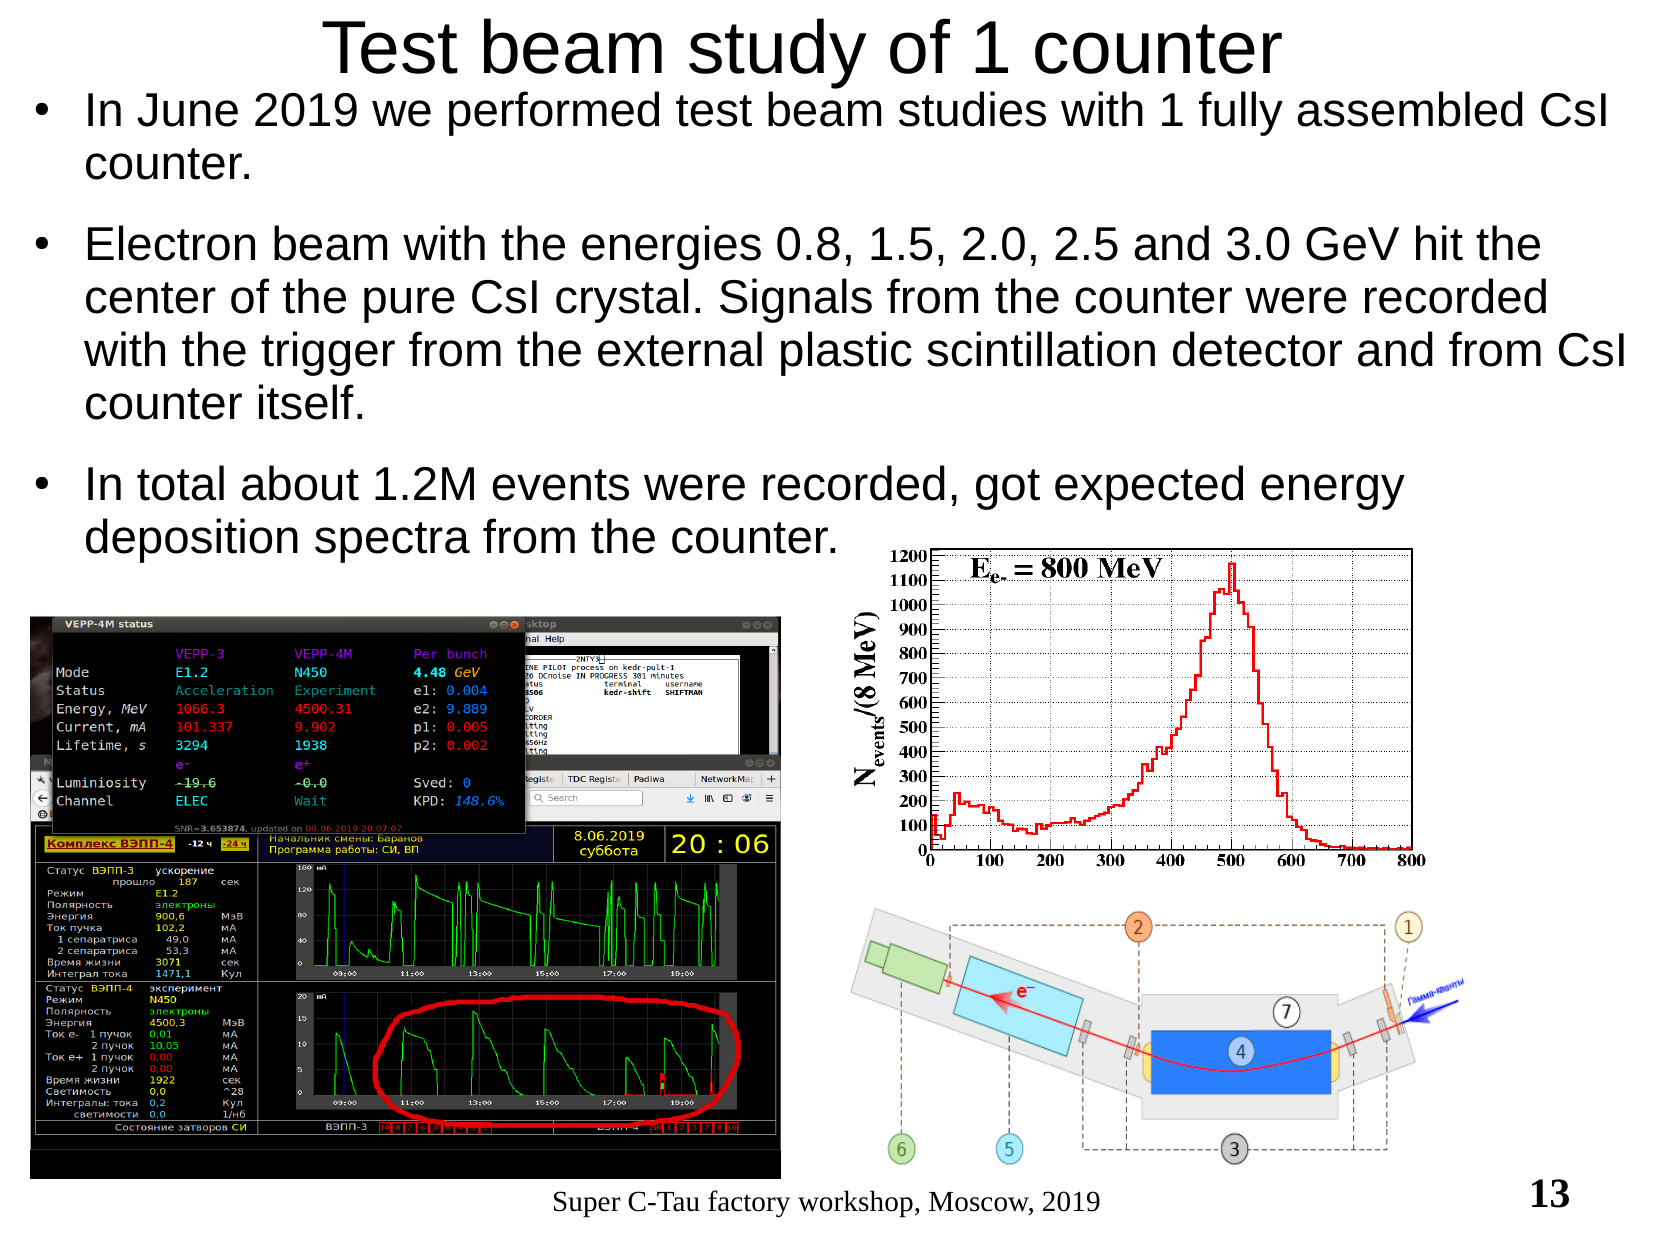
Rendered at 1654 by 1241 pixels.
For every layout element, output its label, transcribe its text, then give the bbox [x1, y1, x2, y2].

picture [30, 614, 781, 1181]
title Test beam study of 1 counter [225, 5, 1381, 83]
picture [824, 524, 1516, 1188]
list In June 2019 we performed test beam studies with 1 fully assembled CsI counter. Electron beam with the energies 0.8, 1.5, 2.0, 2.5 and 3.0 GeV hit the center of the pure CsI crystal. Signals from the counter were recorded with the trigger from the external plastic scintillation detector and from CsI counter itself. In total about 1.2M events were recorded, got expected energy deposition spectra from the counter. [16, 83, 1637, 564]
